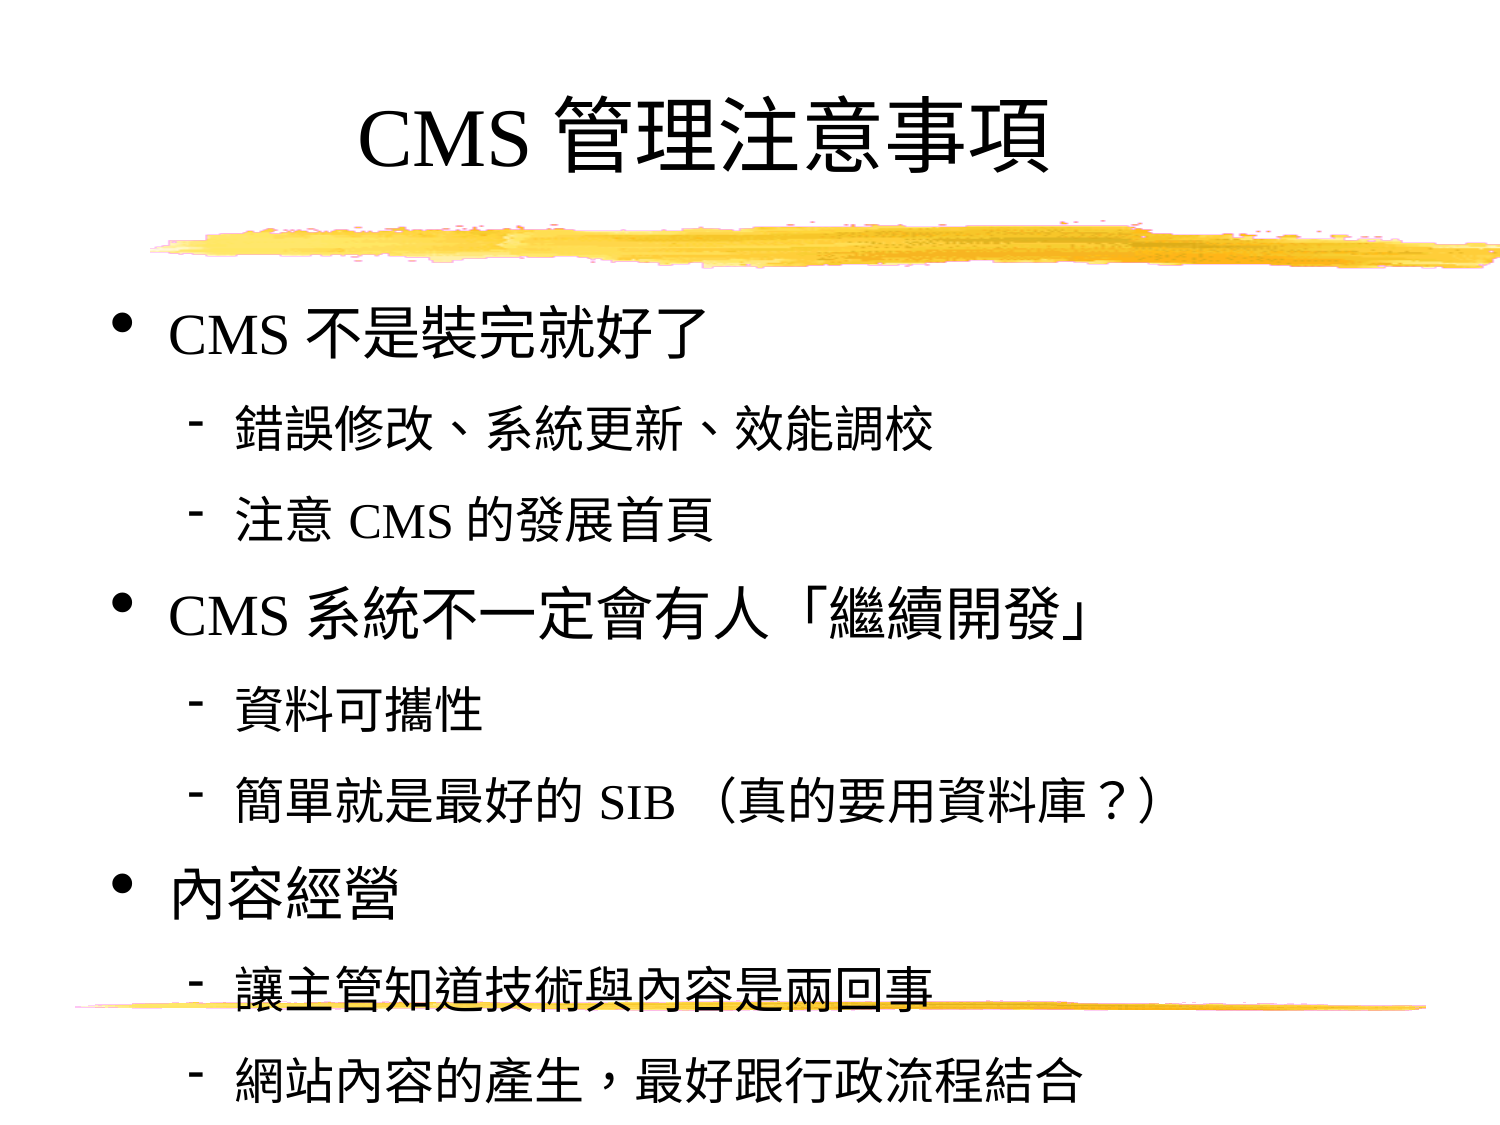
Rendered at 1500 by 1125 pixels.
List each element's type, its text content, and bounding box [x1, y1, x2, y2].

picture [150, 215, 1500, 279]
picture [699, 999, 719, 1007]
picture [415, 999, 426, 1003]
picture [748, 999, 758, 1007]
picture [75, 999, 1426, 1013]
picture [241, 999, 247, 1006]
title CMS管理注意事項 [66, 30, 1342, 231]
picture [842, 999, 876, 1006]
list CMS不是裝完就好了 錯誤修改、系統更新、效能調校 注意CMS的發展首頁 CMS系統不一定會有人「繼續開發」 資料可攜性 簡單就是最好的SIB（真的要用資料庫？） 內容經營 讓主管知道技術與內容是兩回事 網站內容的產生，最好跟行政流程結合 [112, 287, 1388, 990]
picture [348, 1003, 373, 1007]
